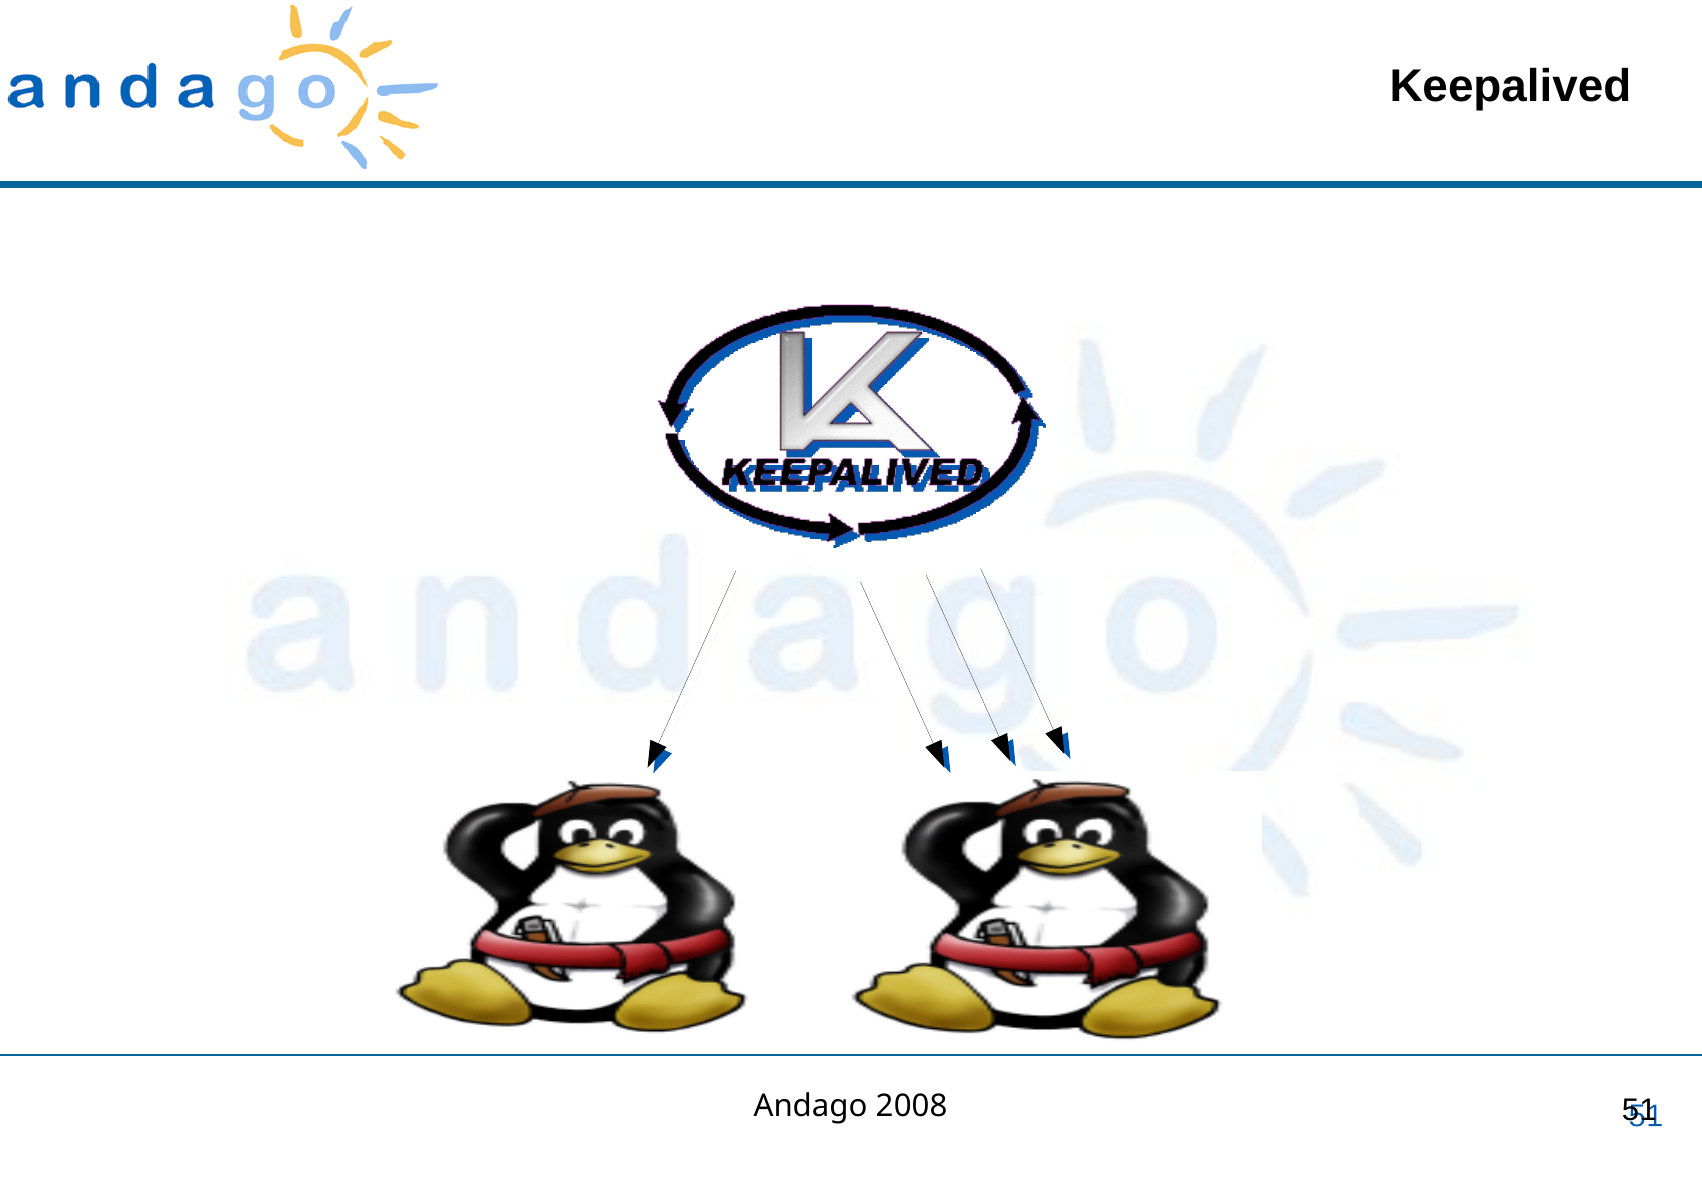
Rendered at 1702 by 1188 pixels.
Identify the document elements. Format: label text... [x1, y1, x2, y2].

picture [0, 0, 255, 175]
picture [224, 302, 1538, 1049]
title Keepalived [255, 0, 1702, 196]
